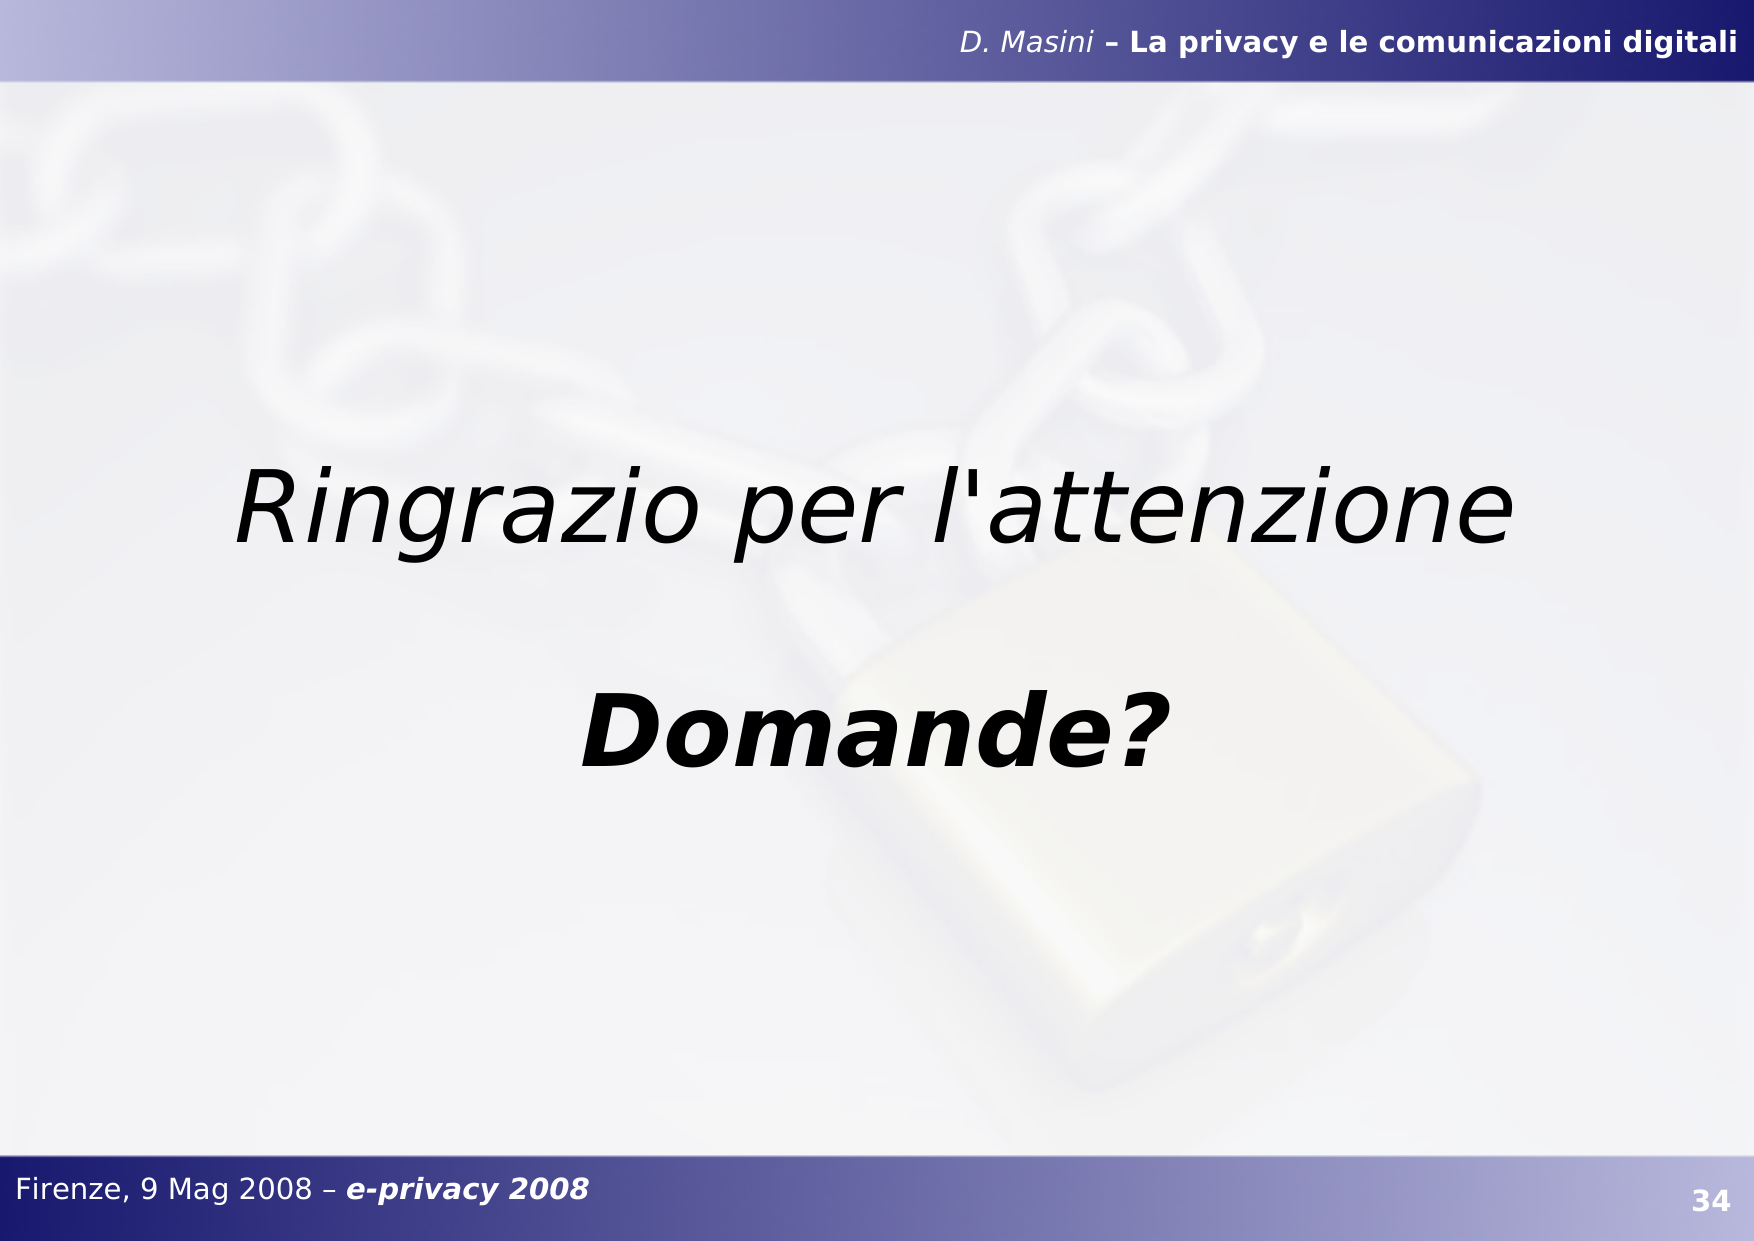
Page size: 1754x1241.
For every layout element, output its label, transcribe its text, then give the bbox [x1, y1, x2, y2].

picture [0, 0, 1754, 1241]
title Ringrazio per l'attenzione Domande? [87, 133, 1667, 1108]
